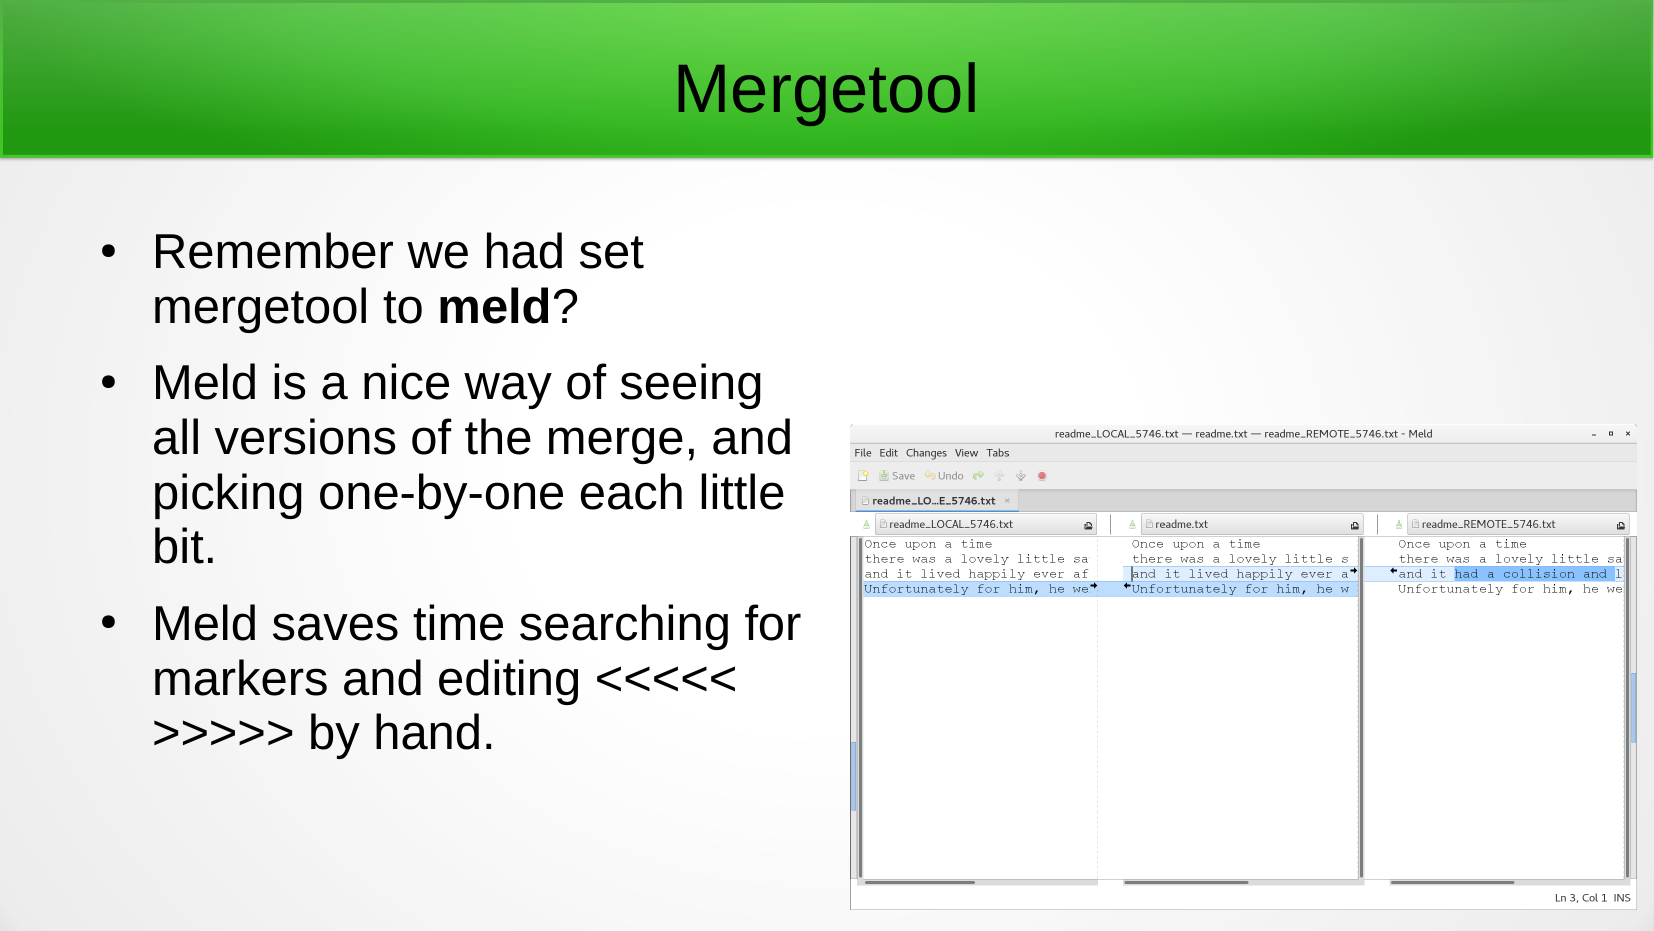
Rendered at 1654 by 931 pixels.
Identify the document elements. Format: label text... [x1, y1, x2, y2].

title Mergetool [82, 35, 1571, 142]
picture [850, 424, 1637, 910]
list Remember we had set mergetool to meld? Meld is a nice way of seeing all versions of the merge, and picking one-by-one each little bit. Meld saves time searching for markers and editing <<<<< >>>>> by hand. [82, 224, 809, 764]
